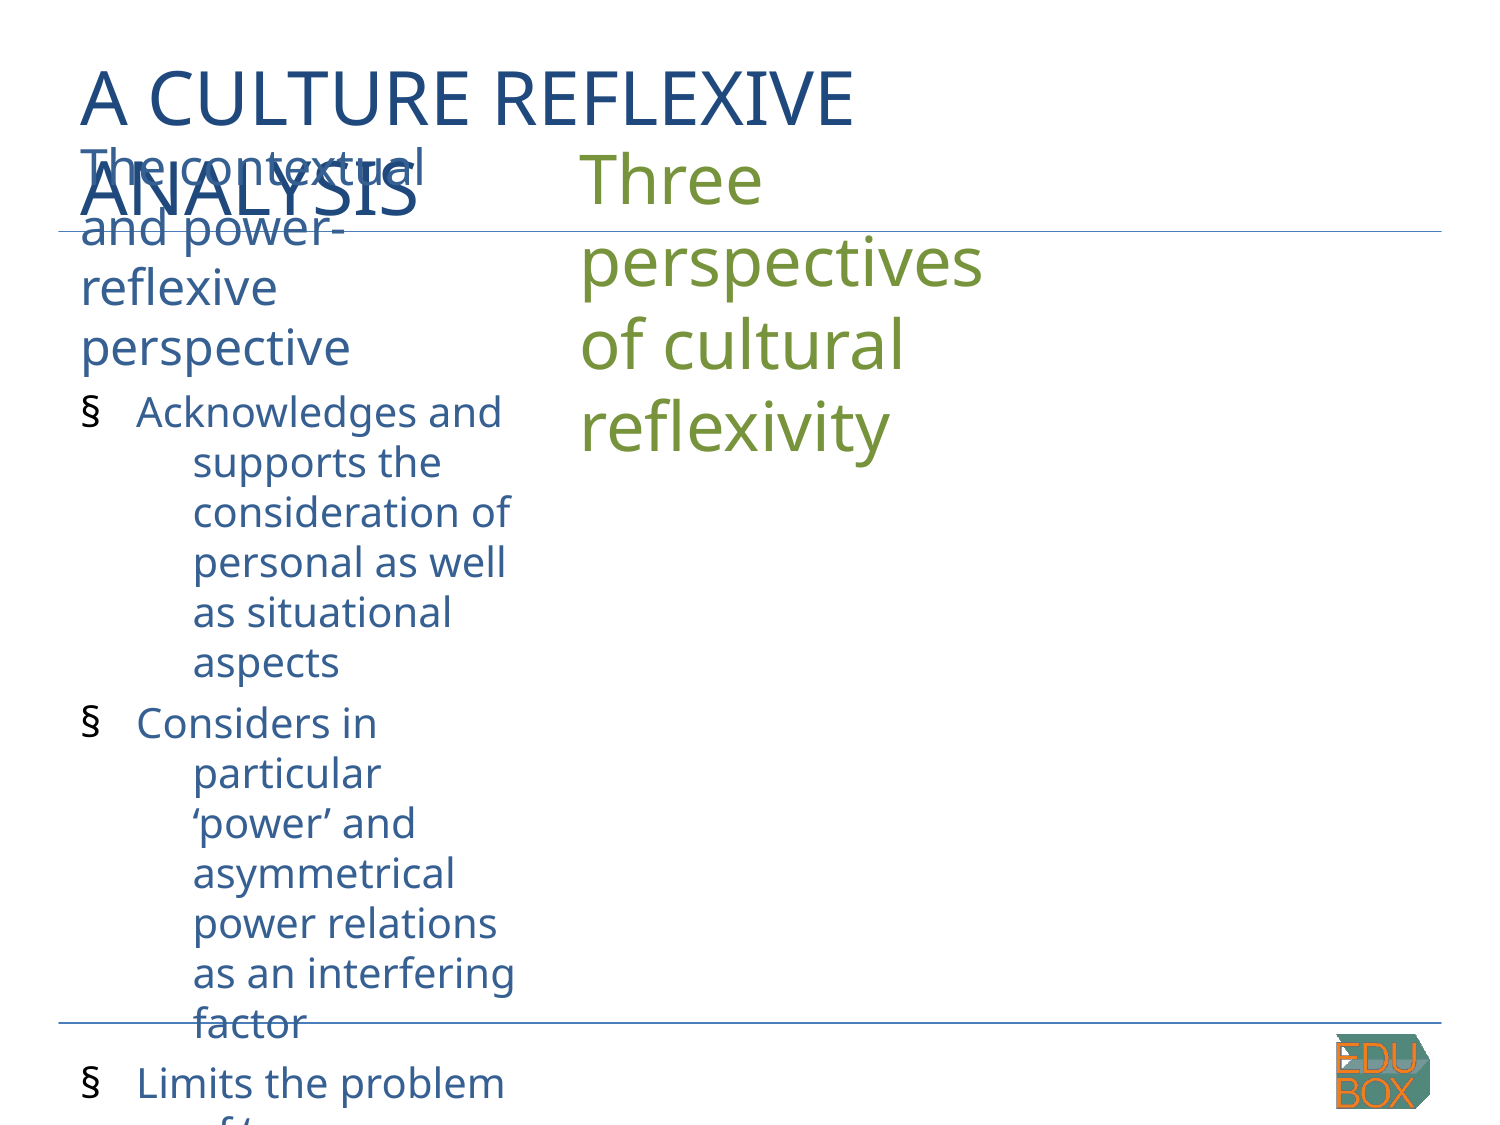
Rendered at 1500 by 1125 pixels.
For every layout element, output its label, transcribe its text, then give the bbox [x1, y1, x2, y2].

list Three perspectives of cultural reflexivity [64, 127, 1329, 247]
title A CULTURE REFLEXIVE ANALYSIS [64, 42, 1426, 153]
list The contextual and power-reflexive perspective Acknowledges and supports the consideration of personal as well as situational aspects Considers in particular ‘power’ and asymmetrical power relations as an interfering factor Limits the problem of ‘over-culturalisation’ Shows potential limits of influence and interactions [75, 255, 1426, 1005]
picture [1328, 1028, 1437, 1114]
